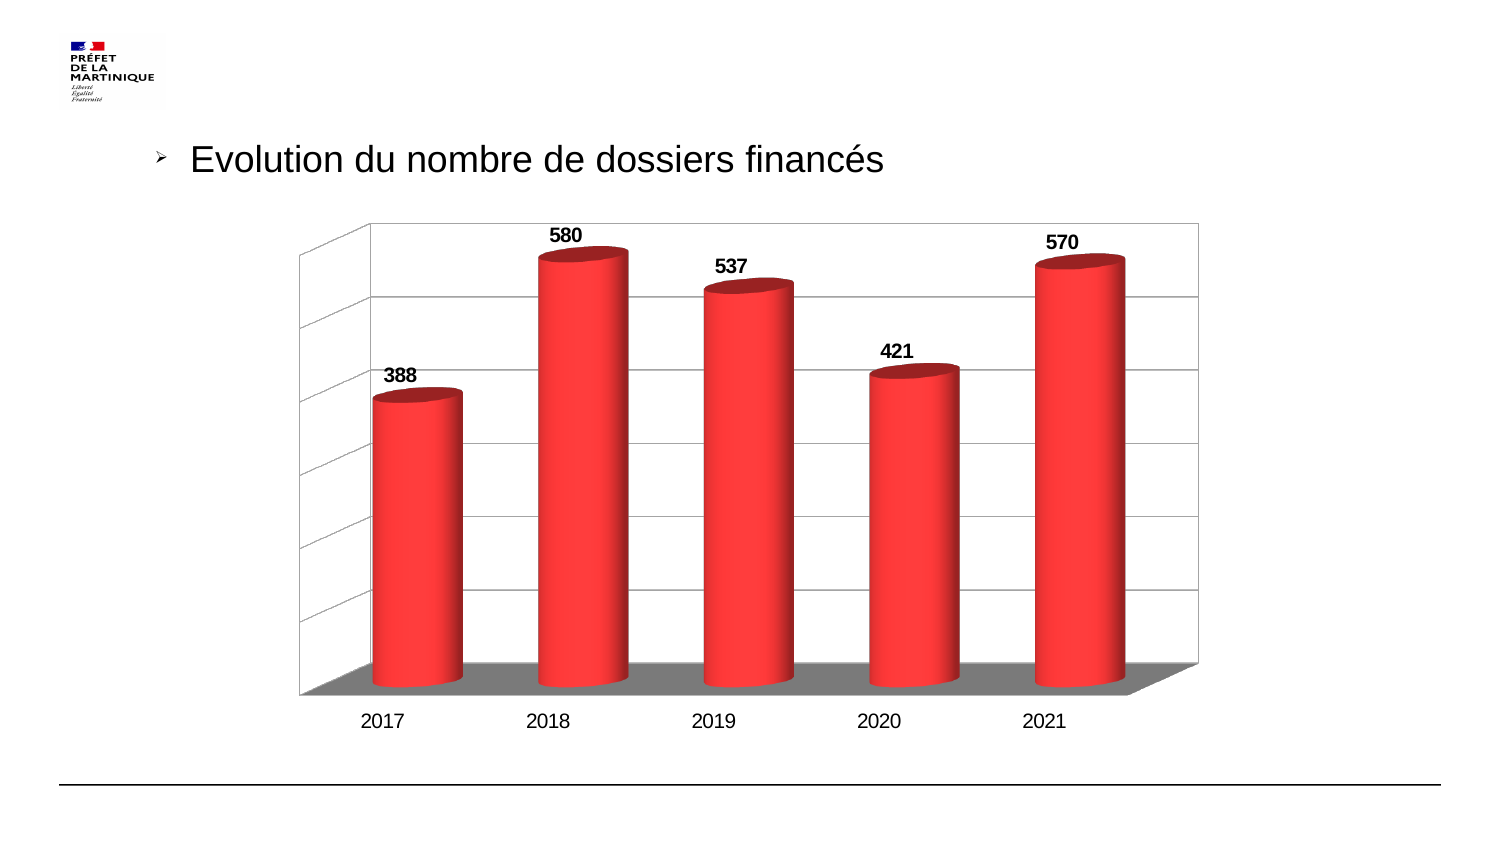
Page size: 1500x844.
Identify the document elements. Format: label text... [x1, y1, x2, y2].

picture [59, 33, 166, 110]
text_box Evolution du nombre de dossiers financés [139, 130, 944, 188]
chart [276, 212, 1222, 745]
